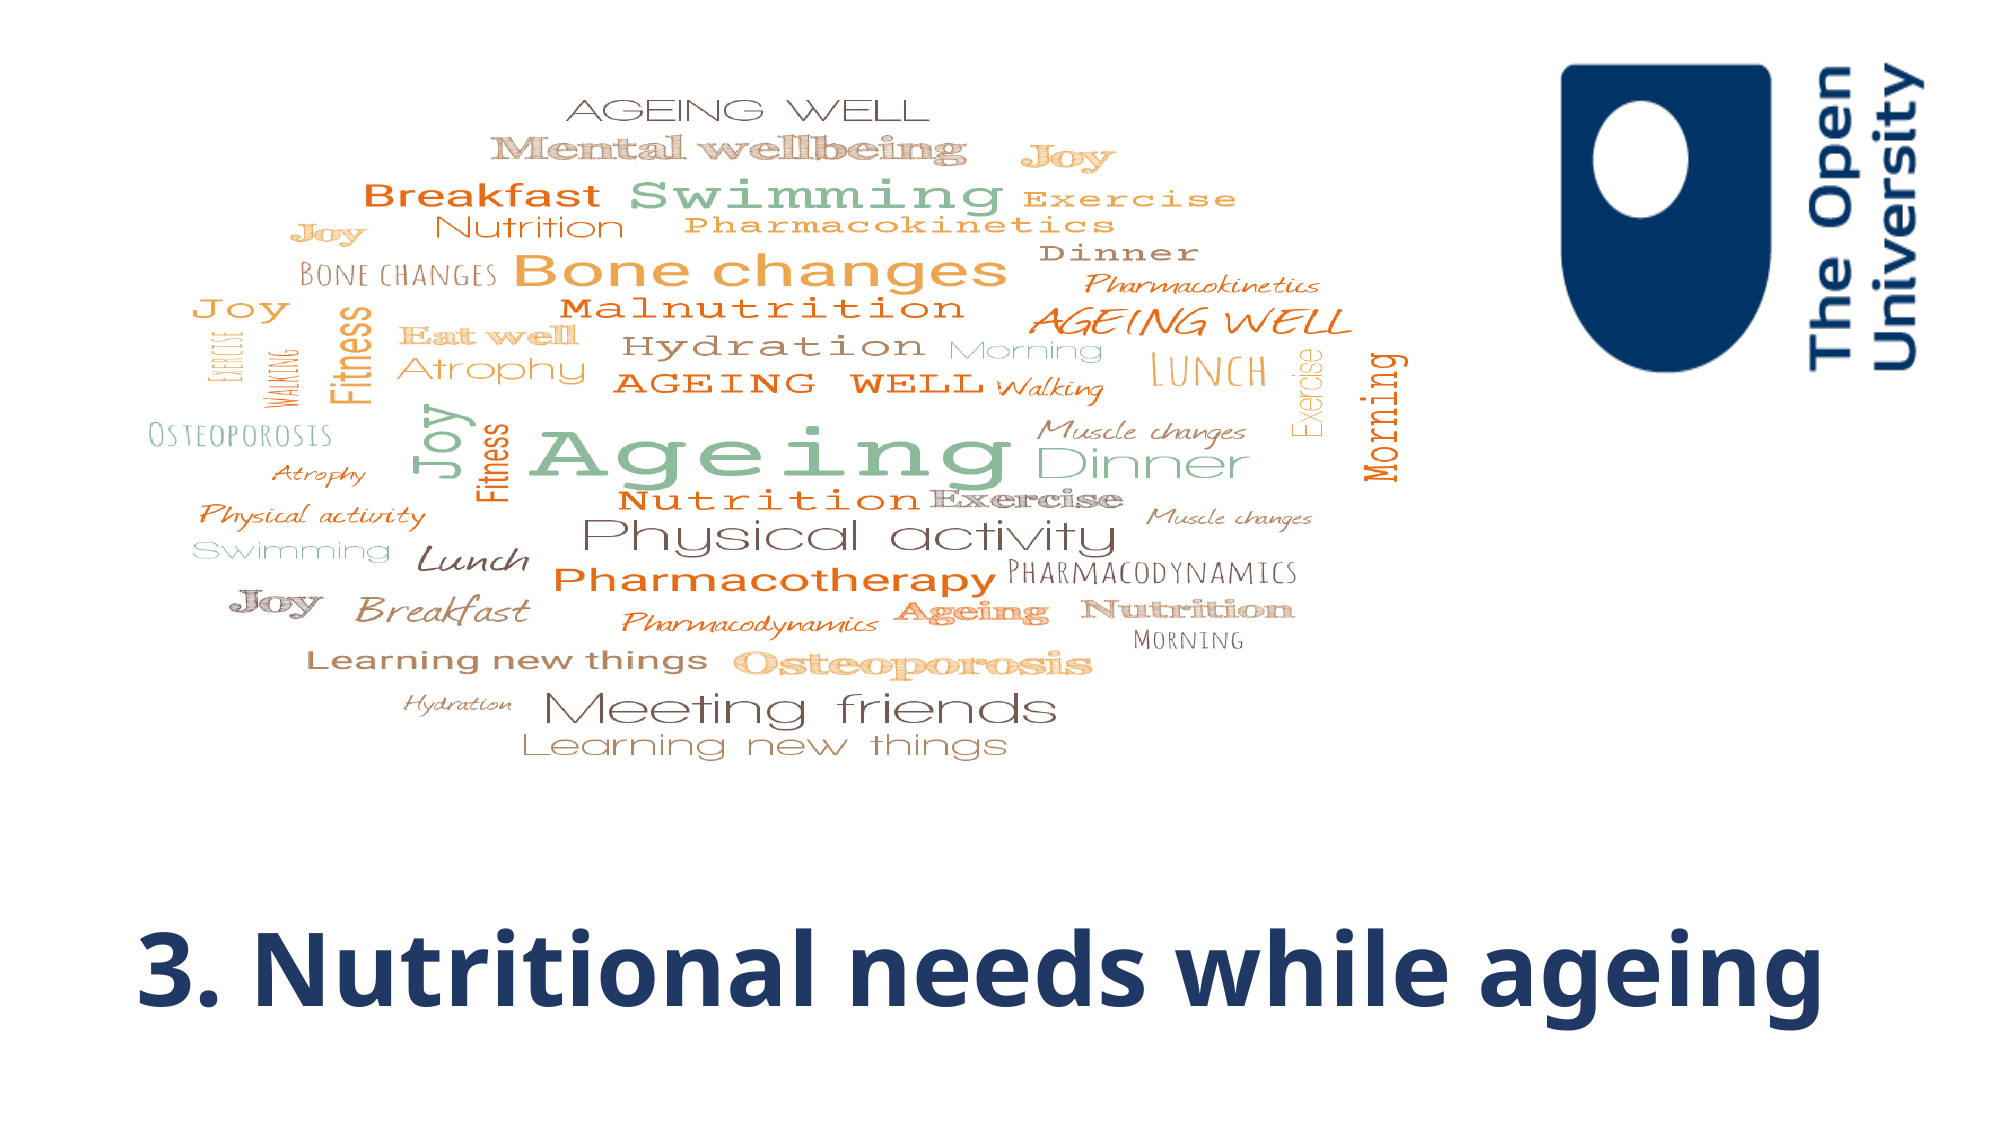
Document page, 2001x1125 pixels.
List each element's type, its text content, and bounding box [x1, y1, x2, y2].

picture [1559, 58, 1927, 378]
picture [91, 58, 1446, 802]
title 3. Nutritional needs while ageing [91, 855, 1872, 1036]
